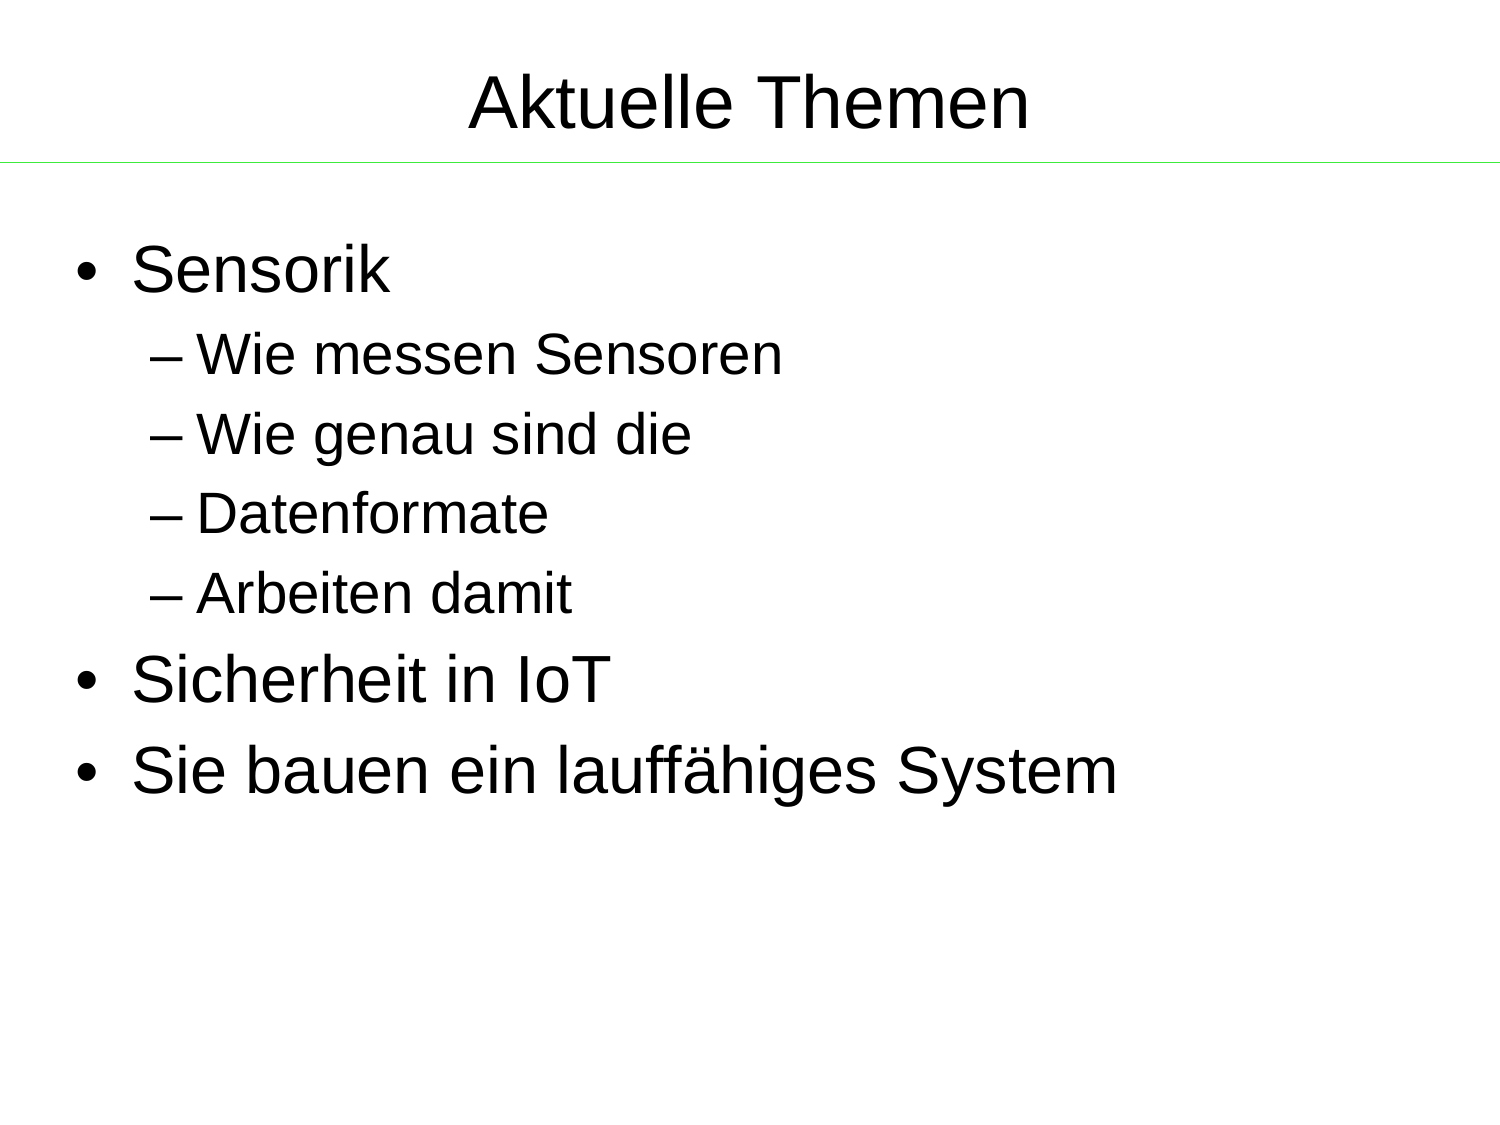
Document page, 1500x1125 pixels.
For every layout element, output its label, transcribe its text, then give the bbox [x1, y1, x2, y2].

title Aktuelle Themen [75, 49, 1426, 156]
list Sensorik Wie messen Sensoren Wie genau sind die Datenformate Arbeiten damit Sicherheit in IoT Sie bauen ein lauffähiges System [75, 232, 1426, 886]
